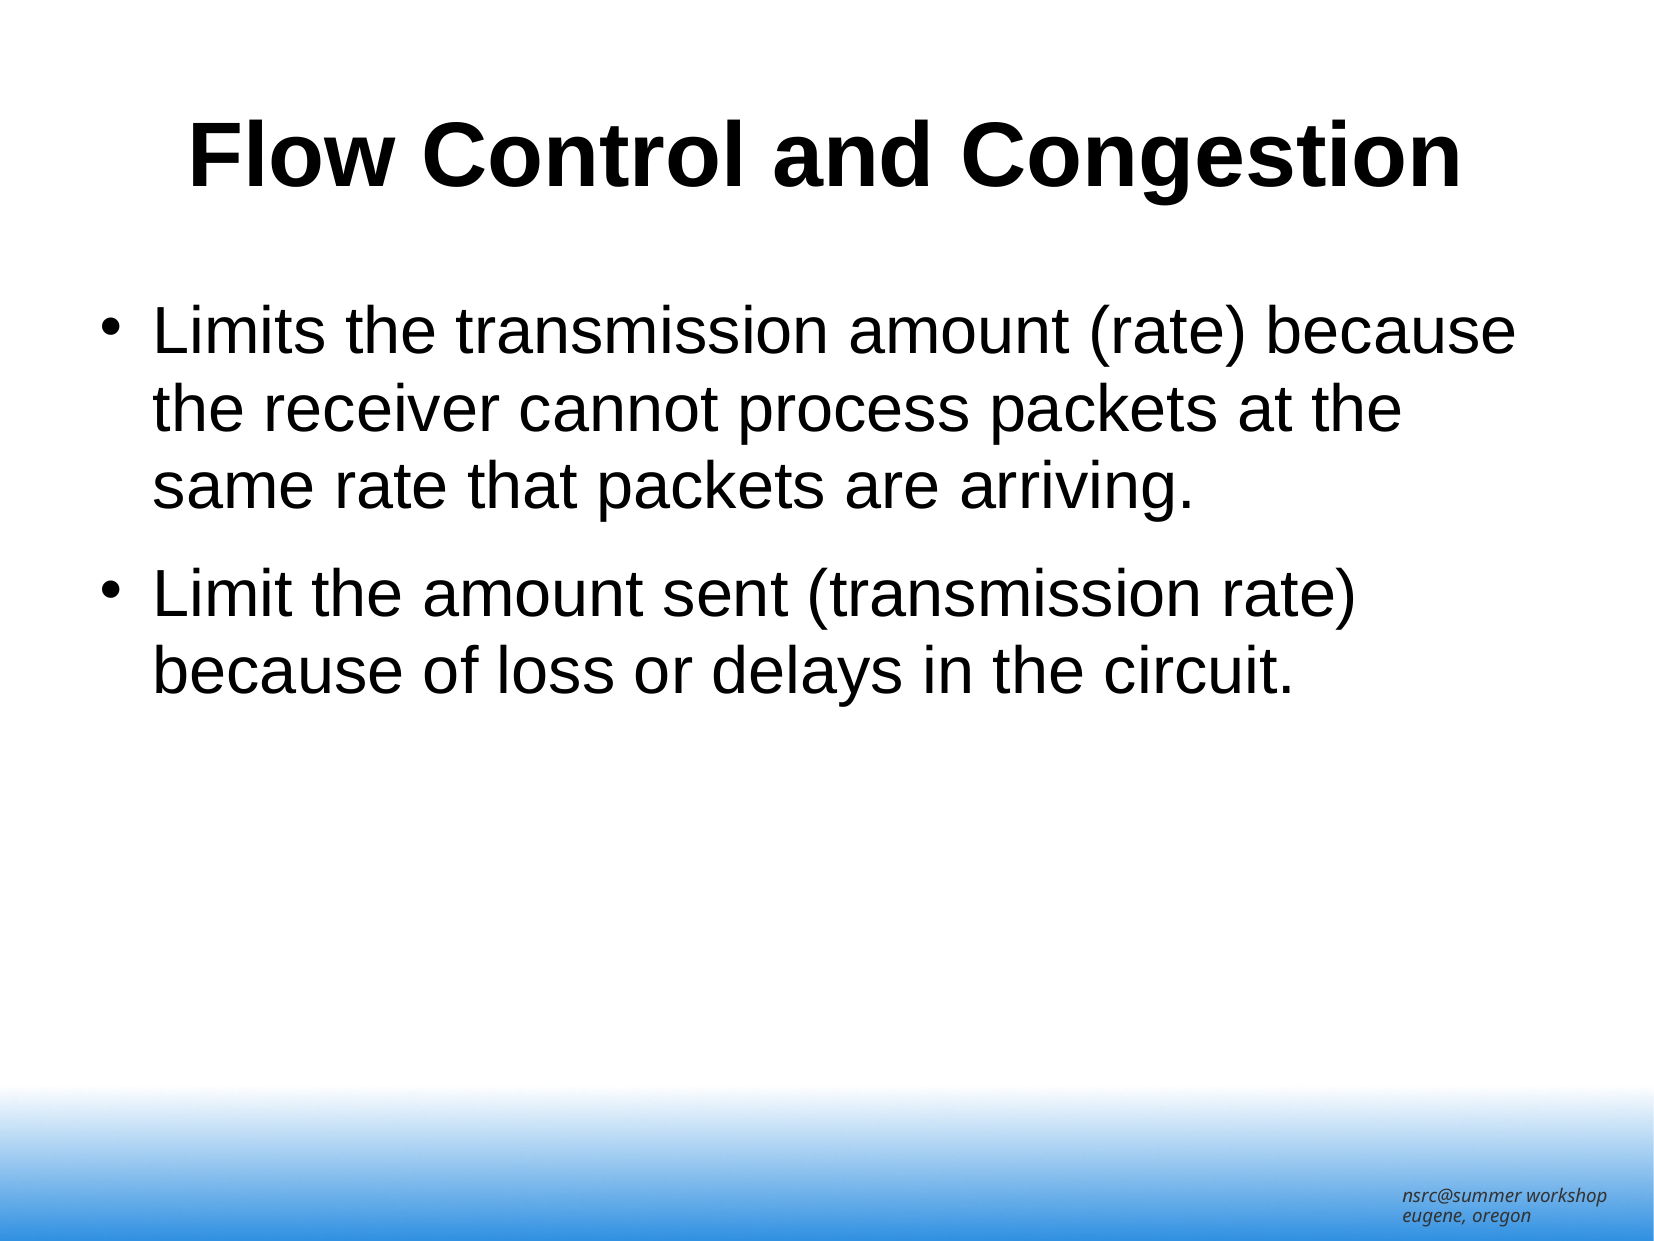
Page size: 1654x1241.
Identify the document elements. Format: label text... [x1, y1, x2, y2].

title Flow Control and Congestion [82, 38, 1571, 268]
picture [0, 1083, 1654, 1241]
list Limits the transmission amount (rate) because the receiver cannot process packets at the same rate that packets are arriving. Limit the amount sent (transmission rate) because of loss or delays in the circuit. [82, 290, 1571, 1109]
